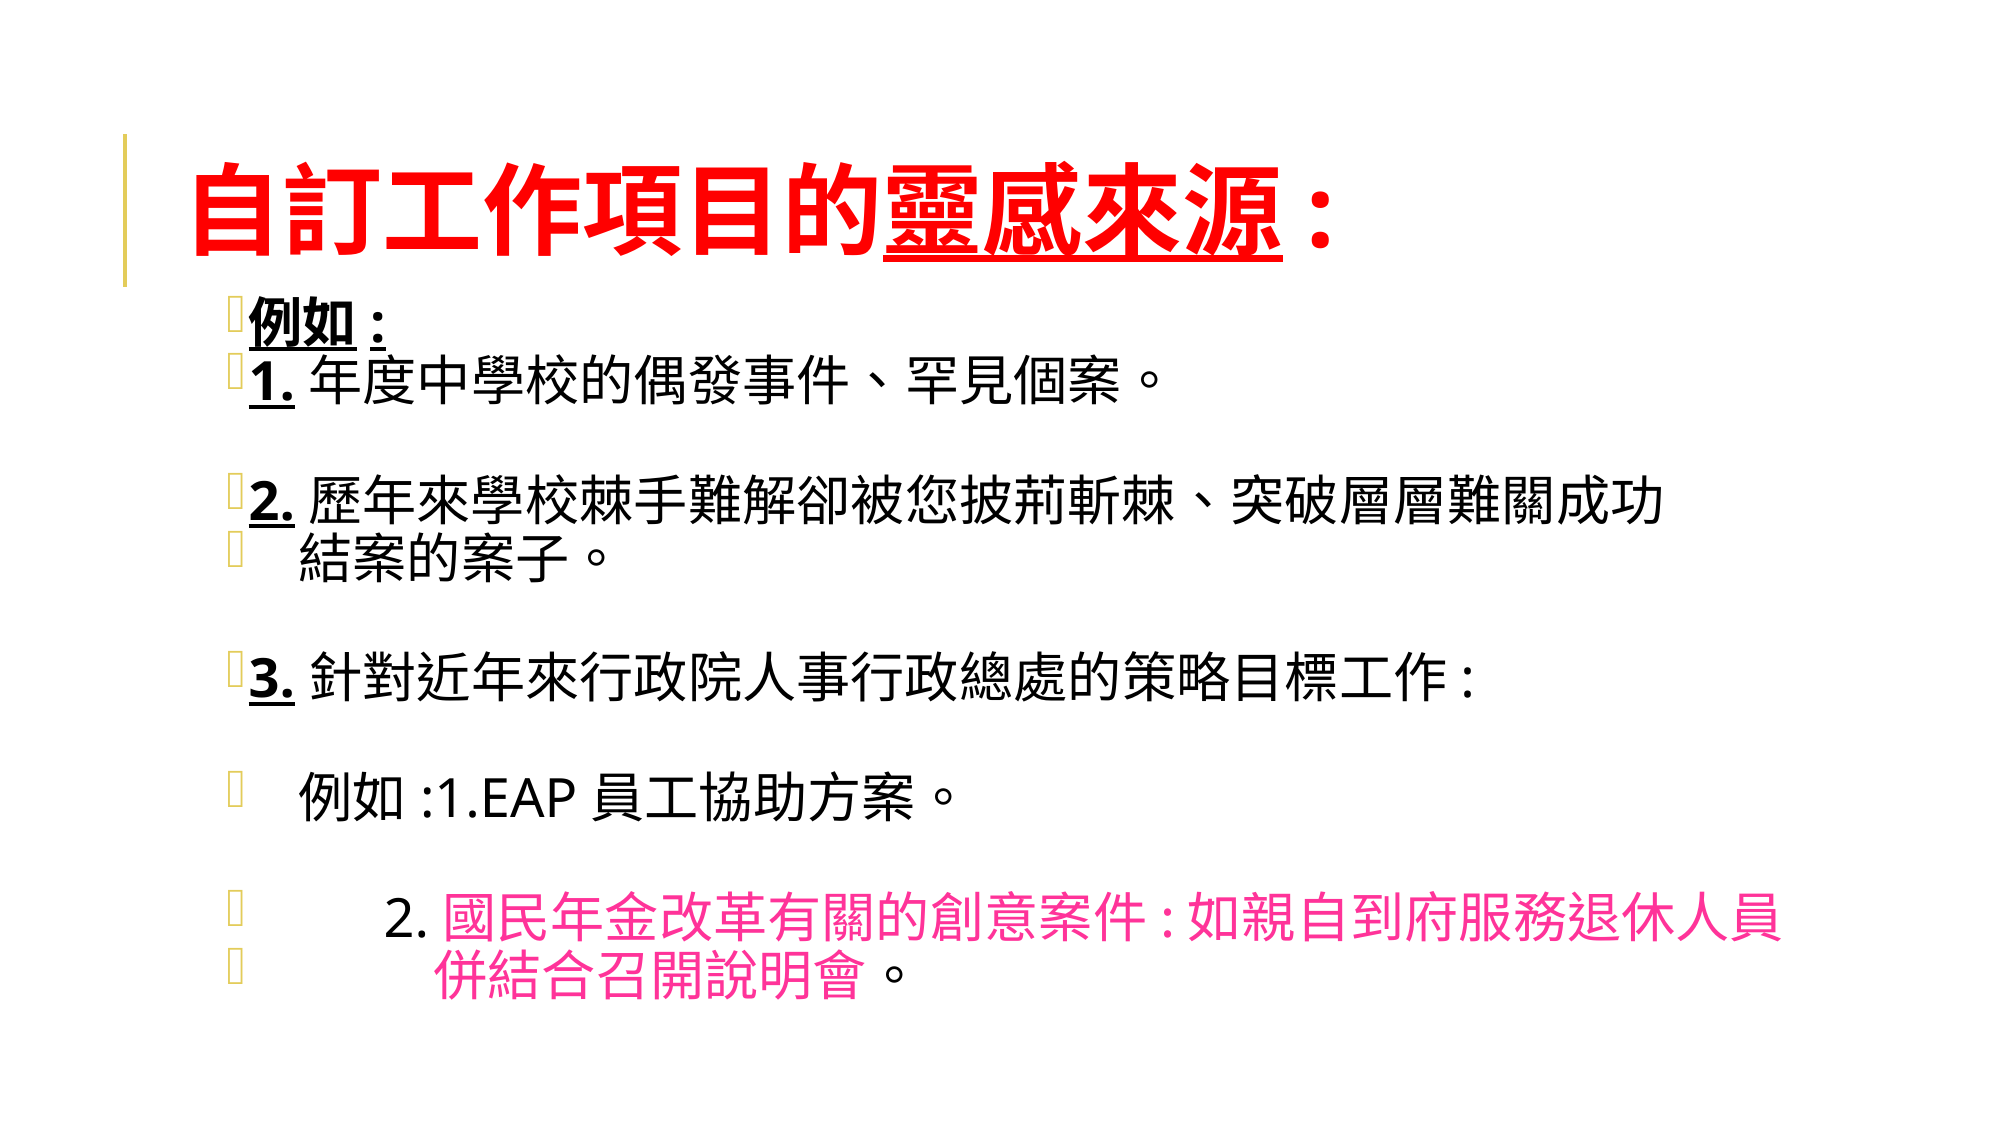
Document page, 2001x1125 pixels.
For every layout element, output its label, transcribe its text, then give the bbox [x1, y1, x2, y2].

list 例如: 1.年度中學校的偶發事件、罕見個案。 2.歷年來學校棘手難解卻被您披荊斬棘、突破層層難關成功 結案的案子。 3.針對近年來行政院人事行政總處的策略目標工作: 例如:1.EAP員工協助方案。 2.國民年金改革有關的創意案件:如親自到府服務退休人員 併結合召開說明會。 [167, 298, 1795, 1035]
title 自訂工作項目的靈感來源: [167, 96, 1763, 298]
